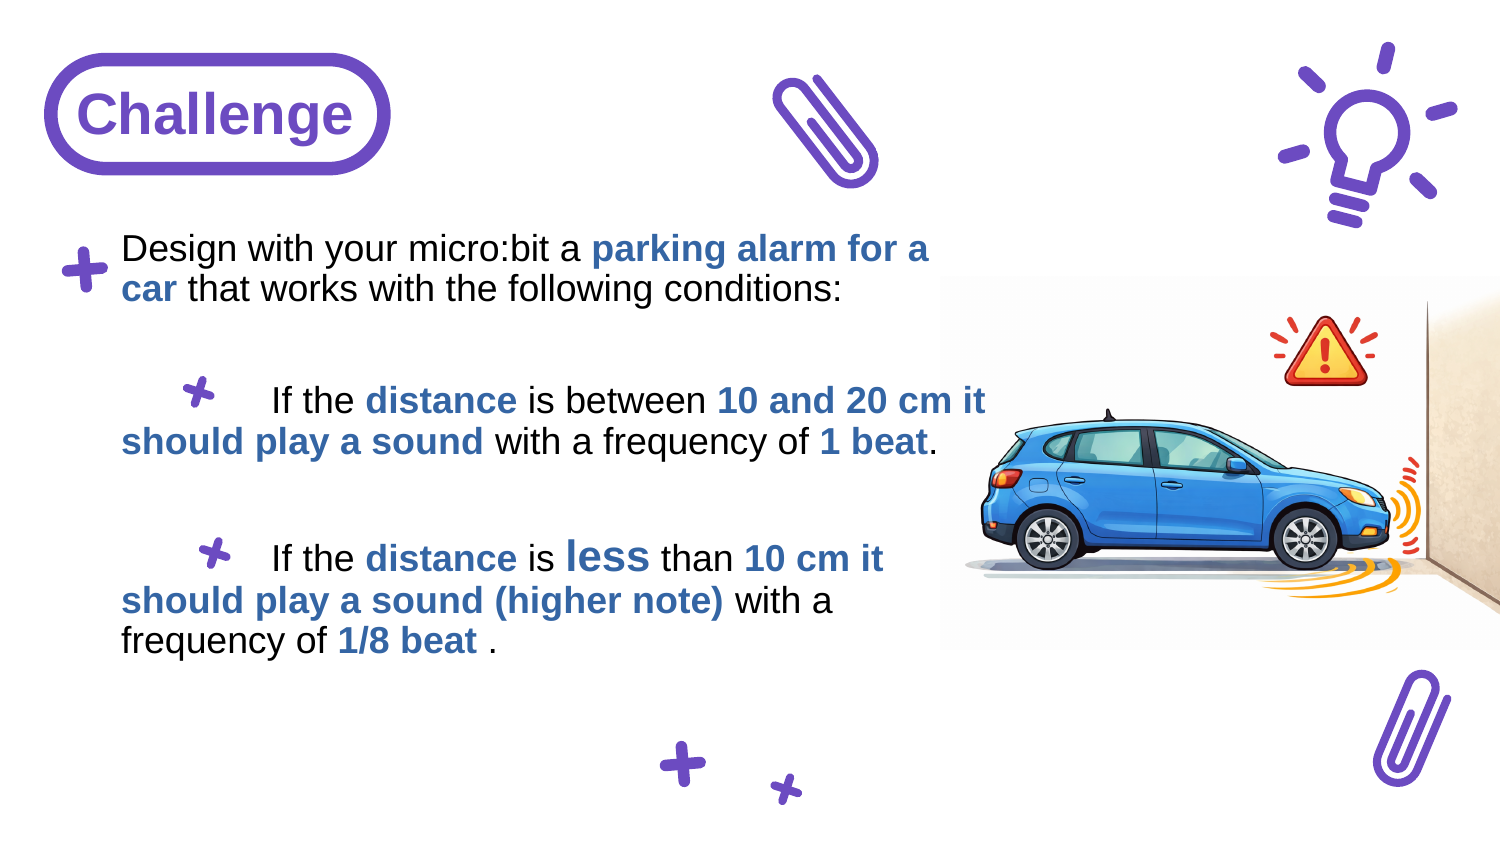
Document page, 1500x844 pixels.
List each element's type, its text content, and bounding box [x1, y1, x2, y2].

picture [657, 738, 709, 790]
picture [767, 59, 886, 205]
picture [764, 767, 808, 811]
text_box Design with your micro:bit a parking alarm for a car that works with the following conditions: If the distance is between 10 and 20 cm it should play a sound with a frequency of 1 beat. If the distance is less than 10 cm it should play a sound (higher note) with a frequency of 1/8 beat . [106, 221, 1004, 726]
picture [177, 370, 221, 414]
picture [1269, 29, 1466, 240]
picture [1343, 662, 1477, 798]
picture [193, 531, 237, 575]
picture [1004, 276, 1500, 650]
picture [59, 243, 106, 296]
title Challenge [68, 53, 443, 178]
